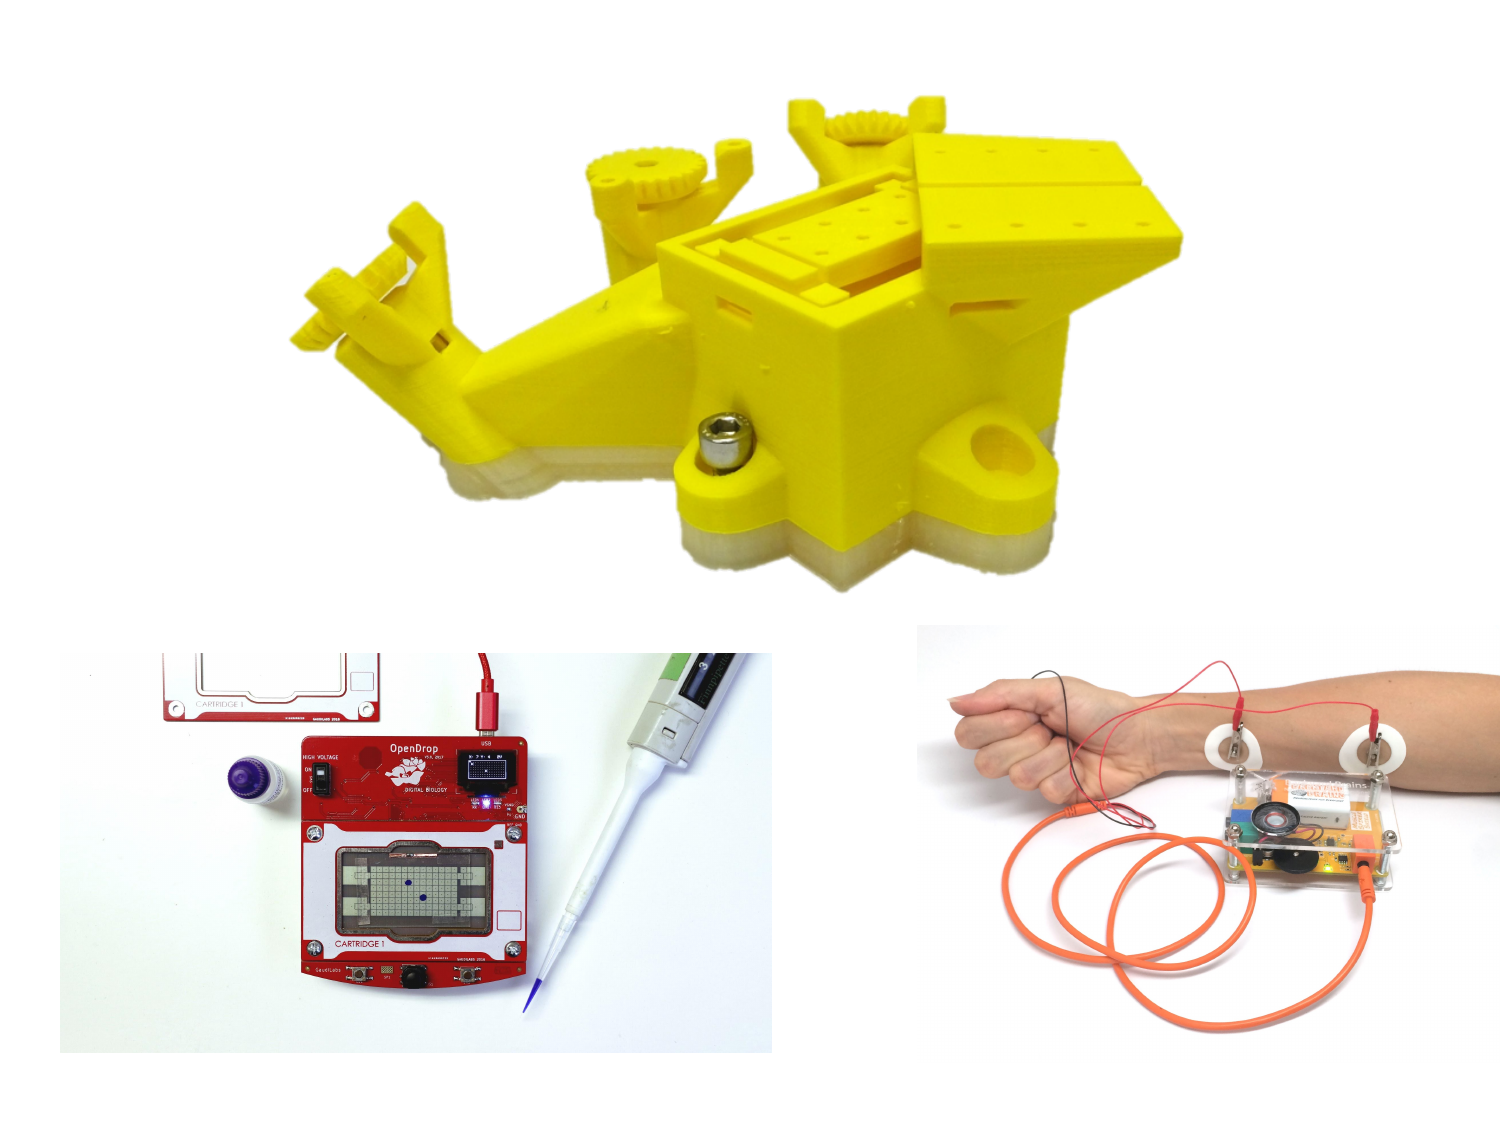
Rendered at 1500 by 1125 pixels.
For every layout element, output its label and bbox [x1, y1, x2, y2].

picture [60, 653, 772, 1053]
picture [273, 68, 1500, 1063]
